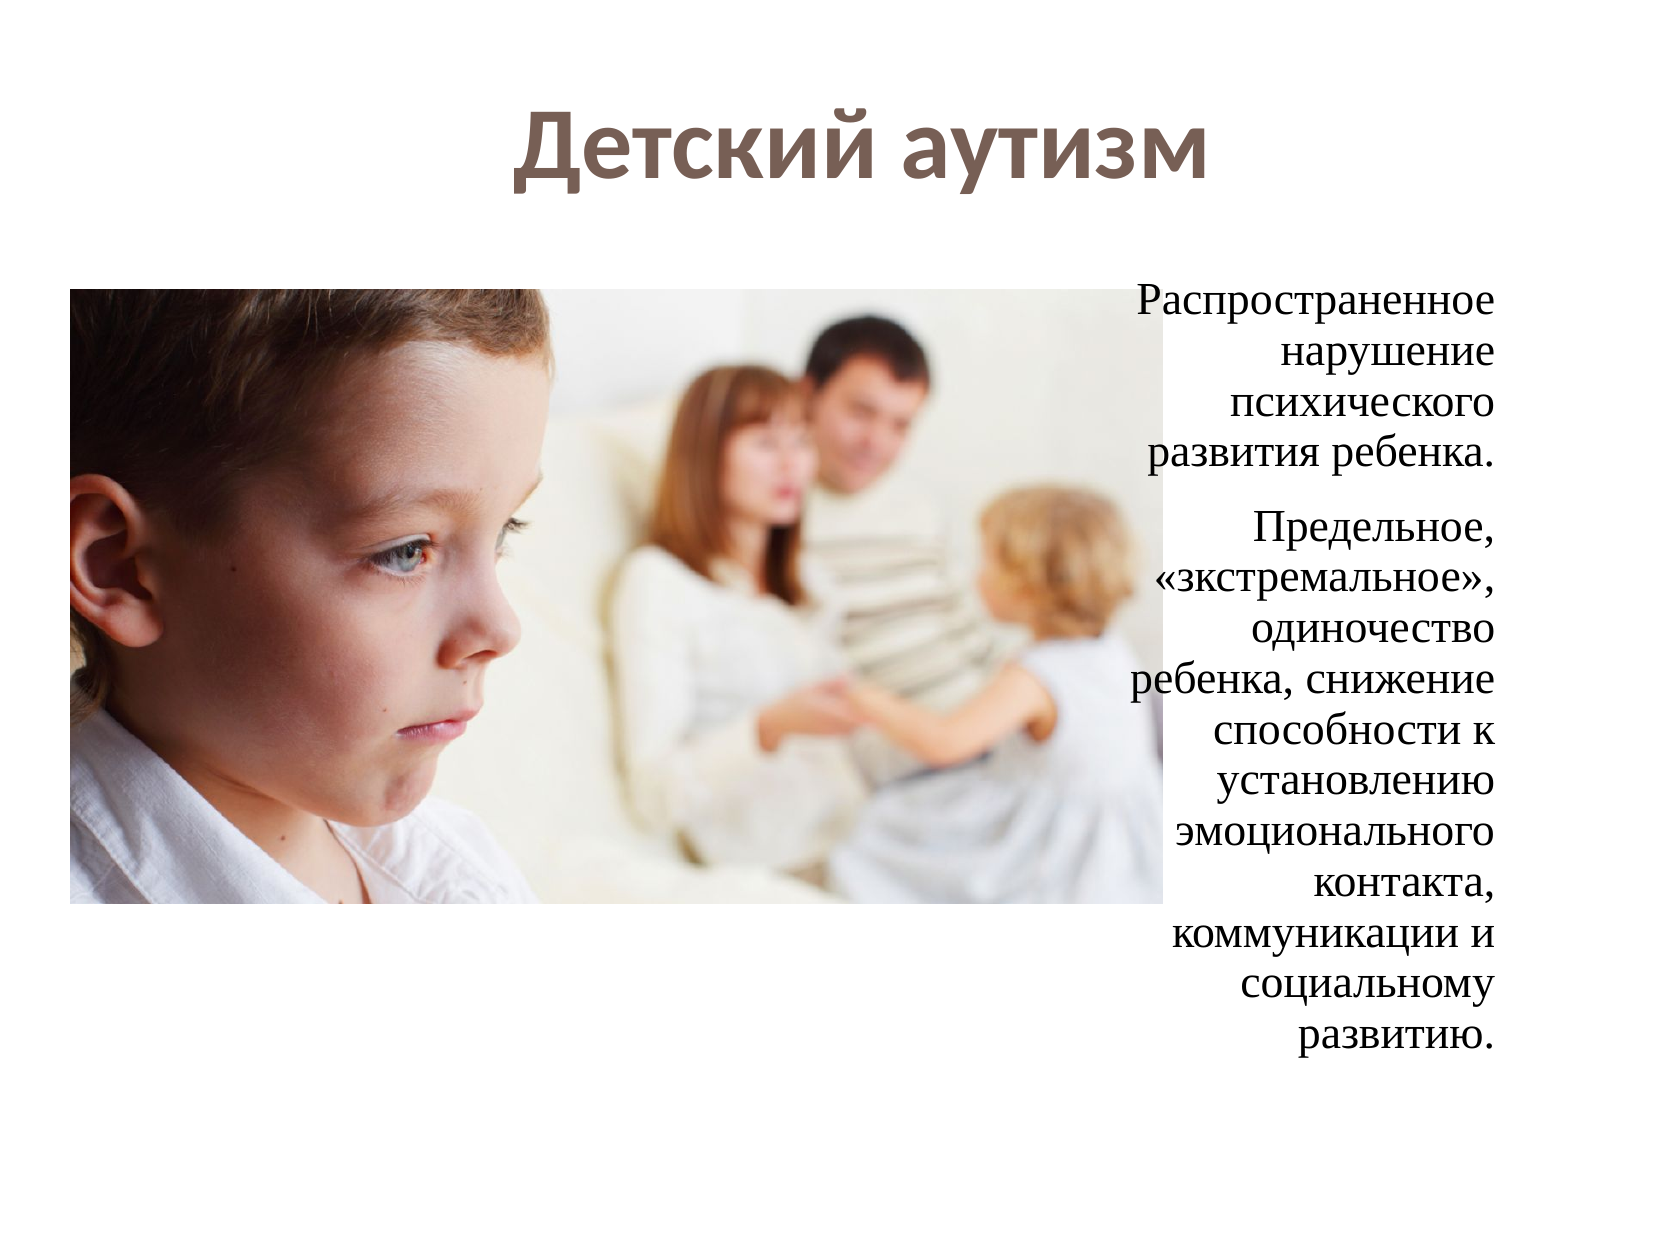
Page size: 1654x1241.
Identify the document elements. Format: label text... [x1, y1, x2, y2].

list Распространенное нарушение психического развития ребенка. Предельное, «зкстремальное», одиночество ребенка, снижение способности к установлению эмоционального контакта, коммуникации и социальному развитию. [809, 265, 1512, 1085]
picture [70, 289, 809, 904]
title Детский аутизм [236, 83, 1489, 223]
